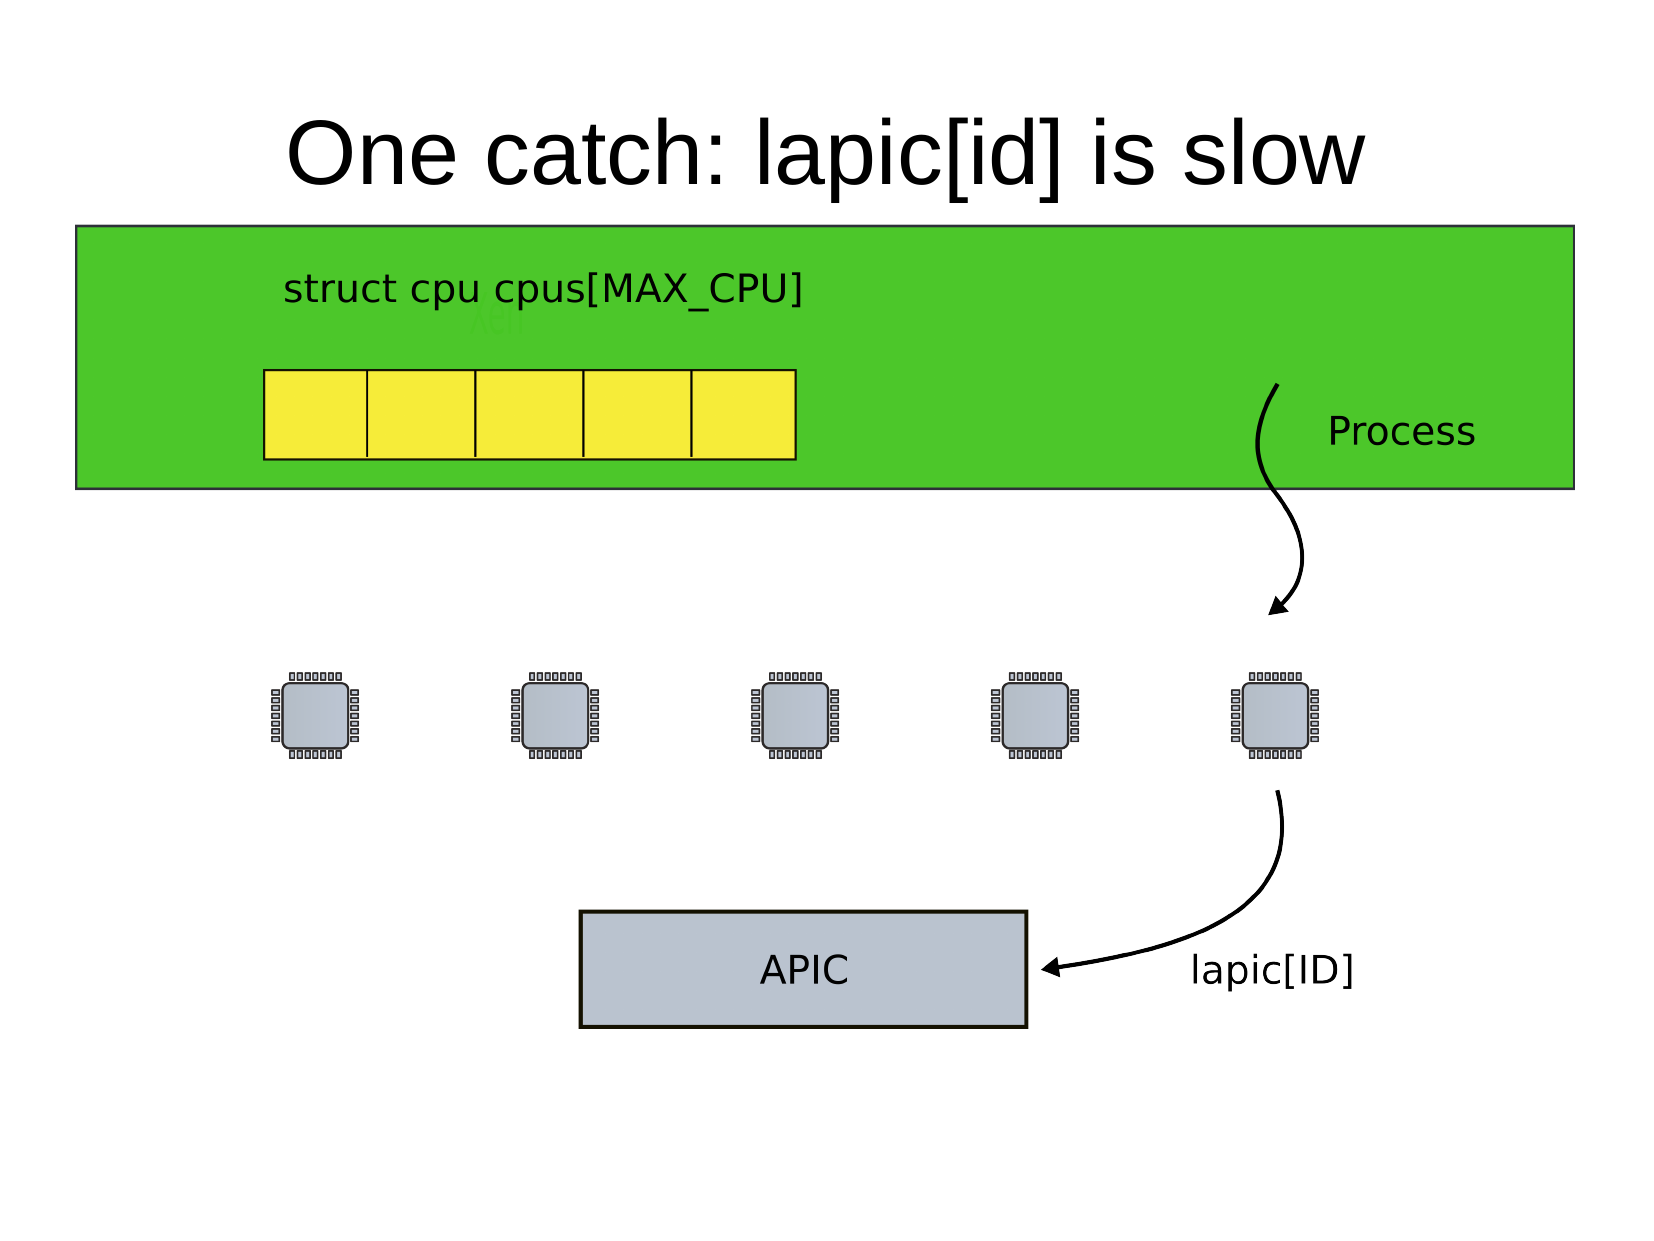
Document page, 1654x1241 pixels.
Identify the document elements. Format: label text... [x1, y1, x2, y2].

title One catch: lapic[id] is slow [82, 49, 1571, 224]
picture [75, 224, 1575, 1029]
